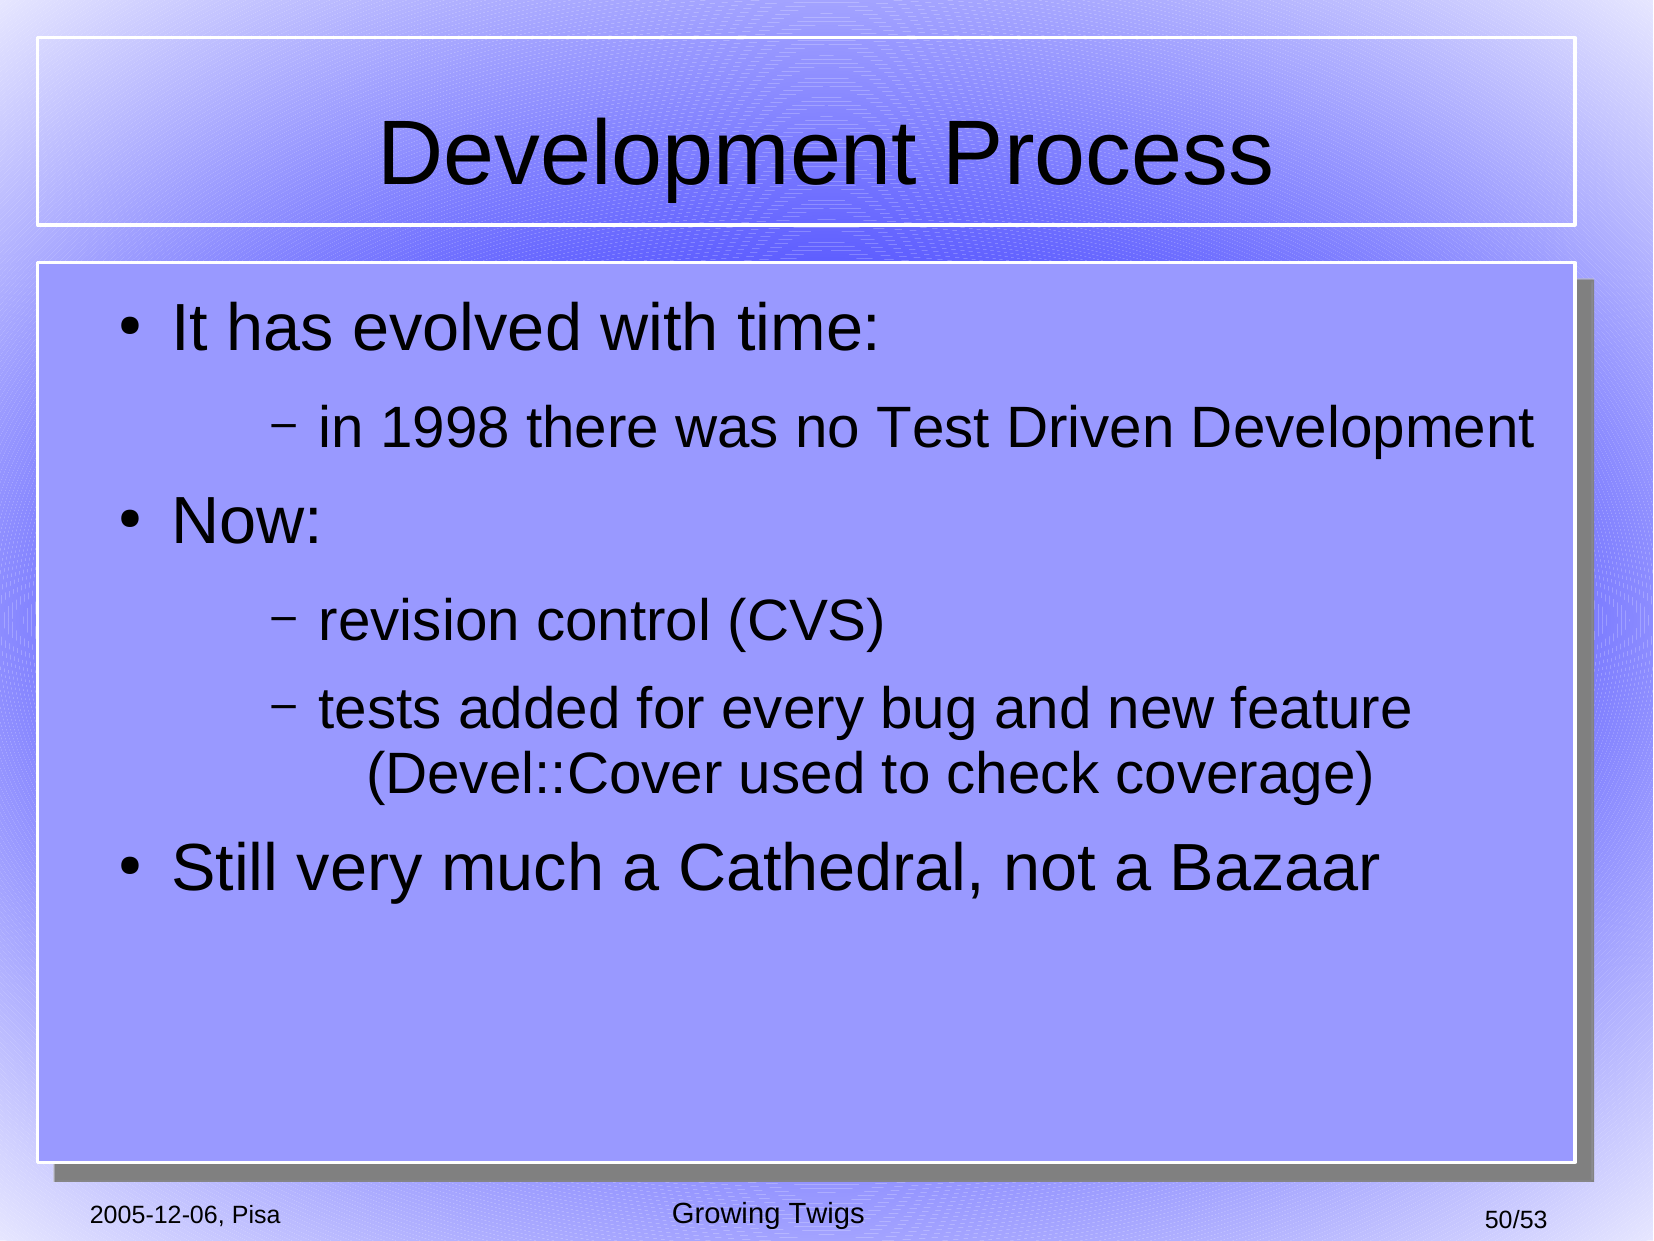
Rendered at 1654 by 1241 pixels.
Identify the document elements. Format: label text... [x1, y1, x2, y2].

list It has evolved with time: in 1998 there was no Test Driven Development Now: revision control (CVS) tests added for every bug and new feature (Devel::Cover used to check coverage) Still very much a Cathedral, not a Bazaar [82, 290, 1571, 1126]
title Development Process [82, 49, 1571, 257]
